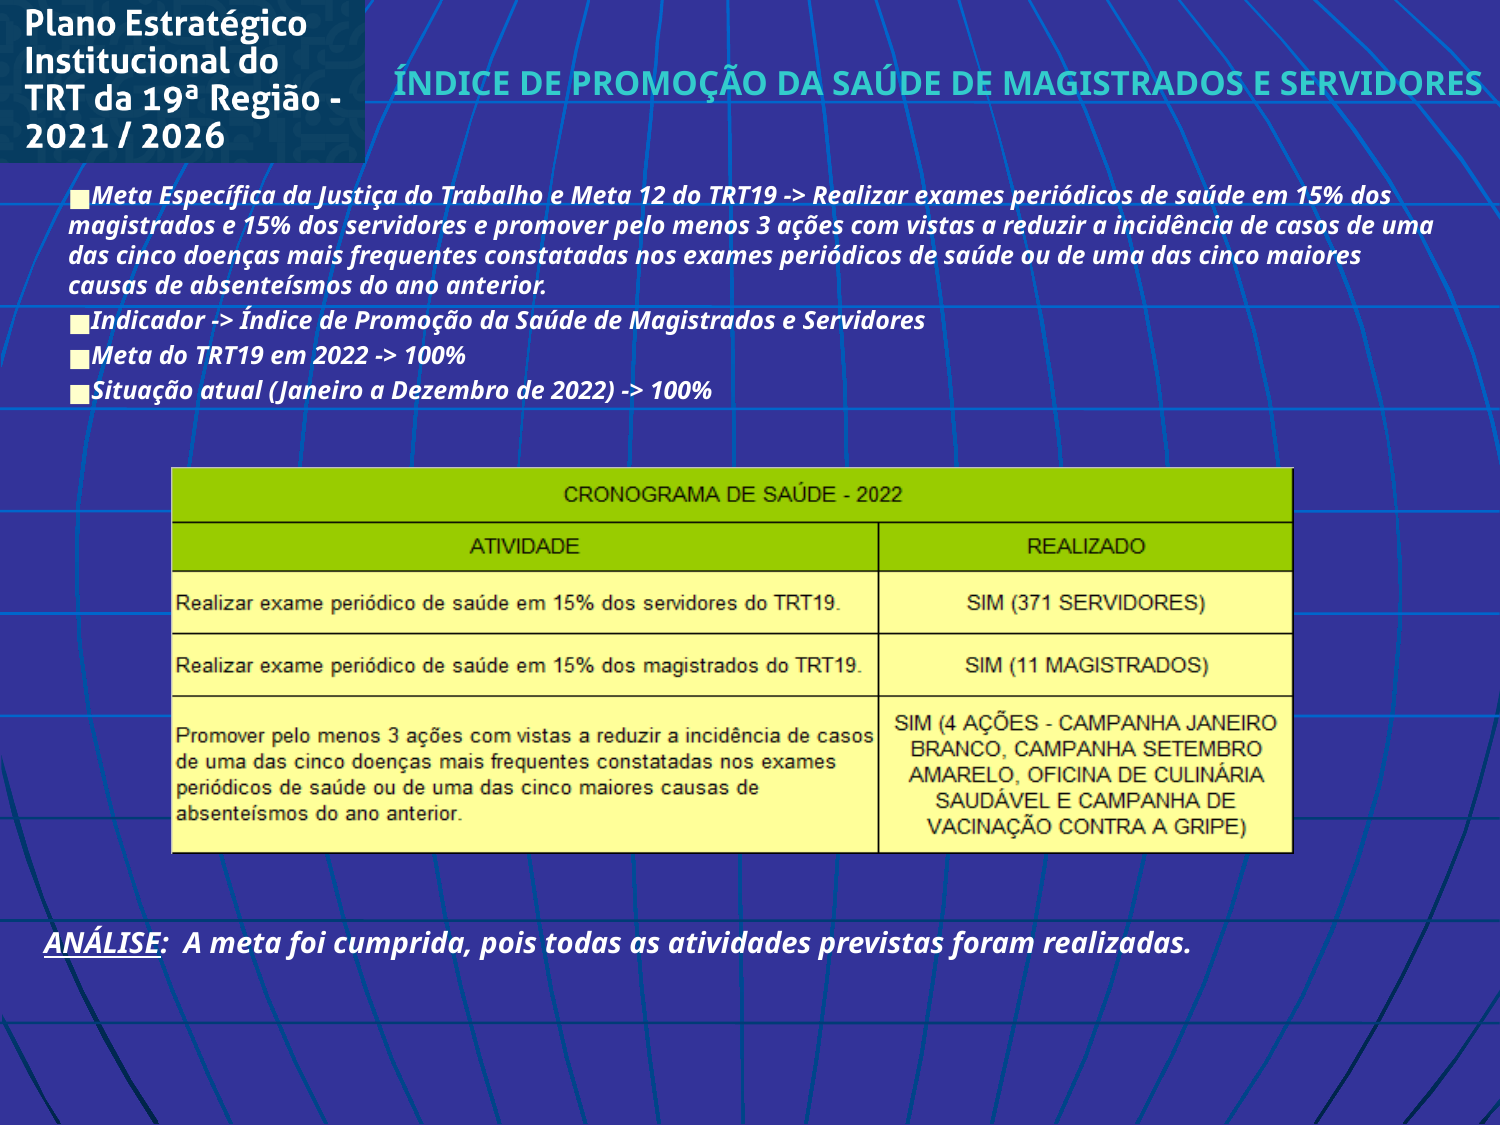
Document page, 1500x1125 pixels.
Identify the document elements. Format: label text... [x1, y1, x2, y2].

text_box ÍNDICE DE PROMOÇÃO DA SAÚDE DE MAGISTRADOS E SERVIDORES [365, 54, 1500, 110]
picture [0, 0, 365, 163]
text_box Meta Específica da Justiça do Trabalho e Meta 12 do TRT19 -> Realizar exames periódicos de saúde em 15% dos magistrados e 15% dos servidores e promover pelo menos 3 ações com vistas a reduzir a incidência de casos de uma das cinco doenças mais frequentes constatadas nos exames periódicos de saúde ou de uma das cinco maiores causas de absenteísmos do ano anterior. Indicador -> Índice de Promoção da Saúde de Magistrados e Servidores Meta do TRT19 em 2022 -> 100% Situação atual (Janeiro a Dezembro de 2022) -> 100% [53, 172, 1459, 374]
text_box ANÁLISE: A meta foi cumprida, pois todas as atividades previstas foram realizadas. [29, 916, 1436, 1094]
picture [171, 467, 1294, 854]
